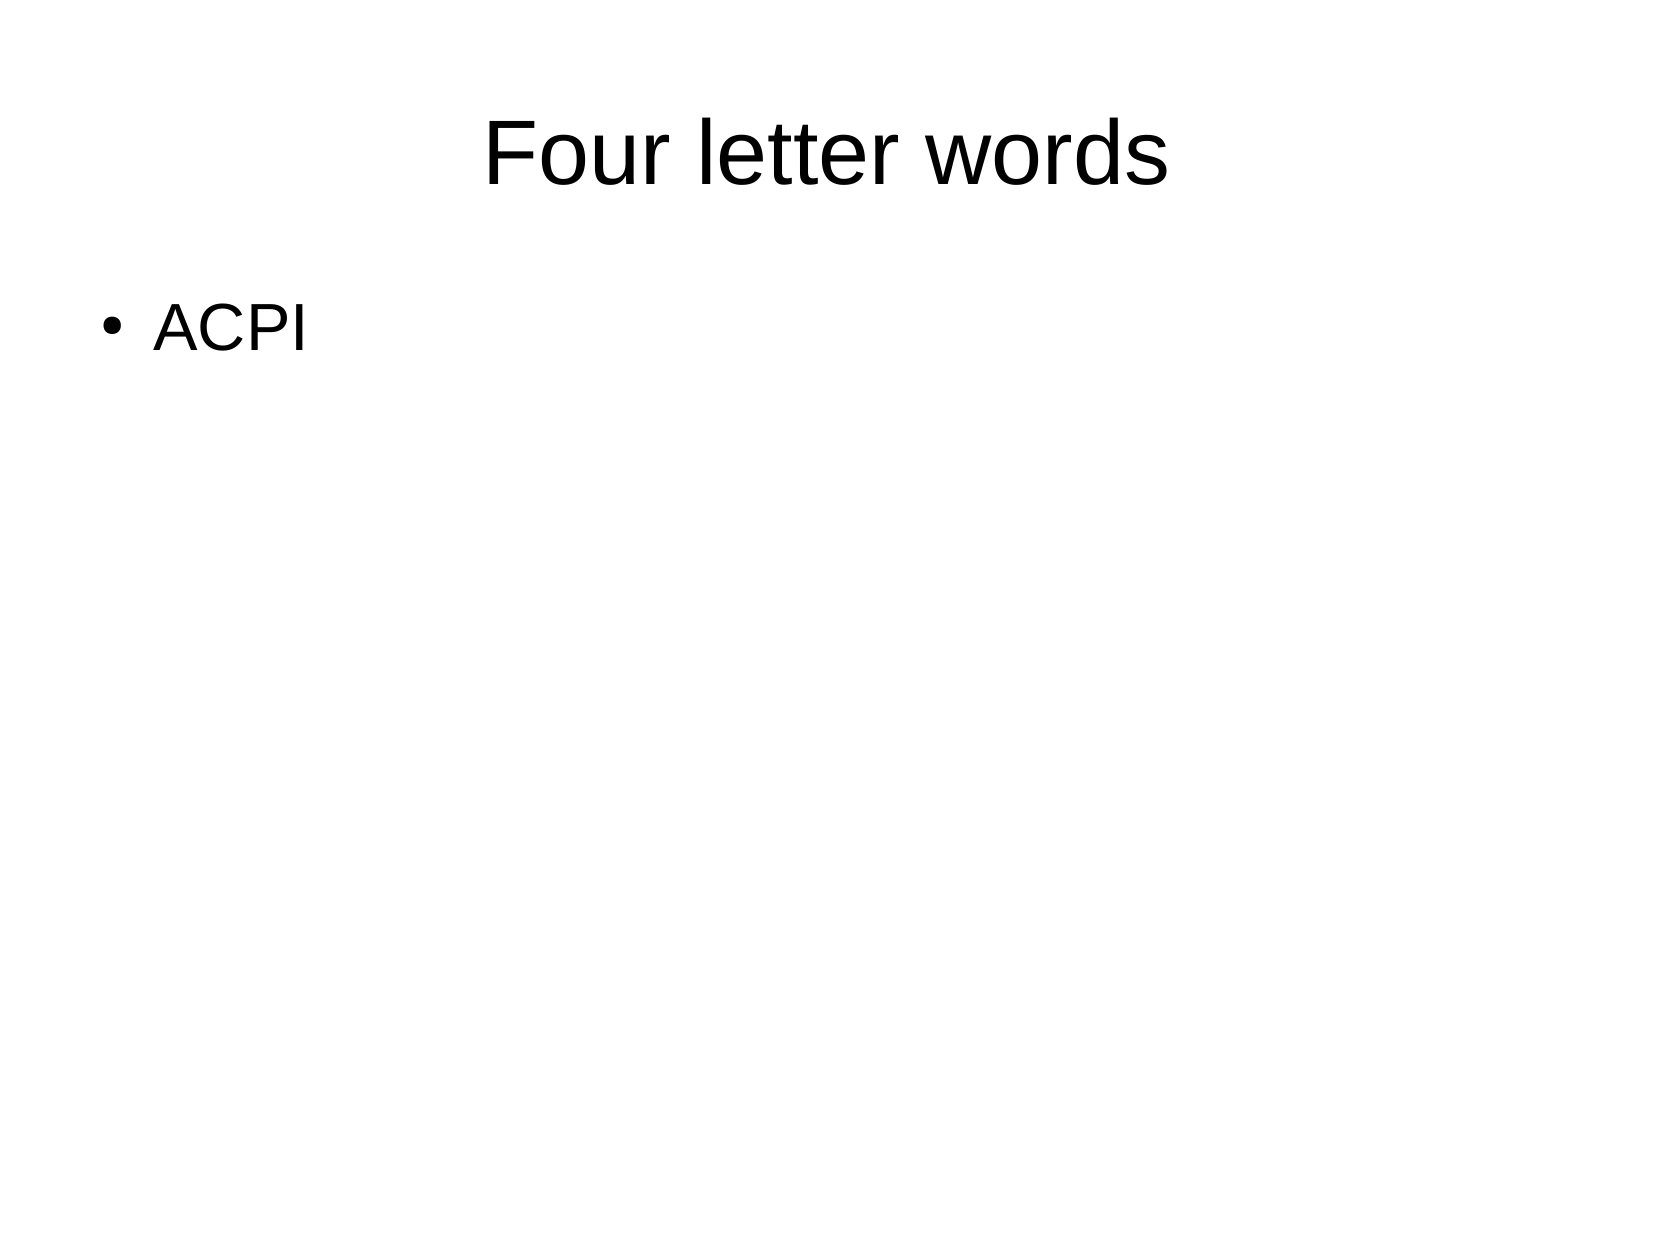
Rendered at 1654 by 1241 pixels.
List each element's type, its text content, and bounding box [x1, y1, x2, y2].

title Four letter words [82, 49, 1571, 257]
list ACPI [82, 290, 1571, 1010]
